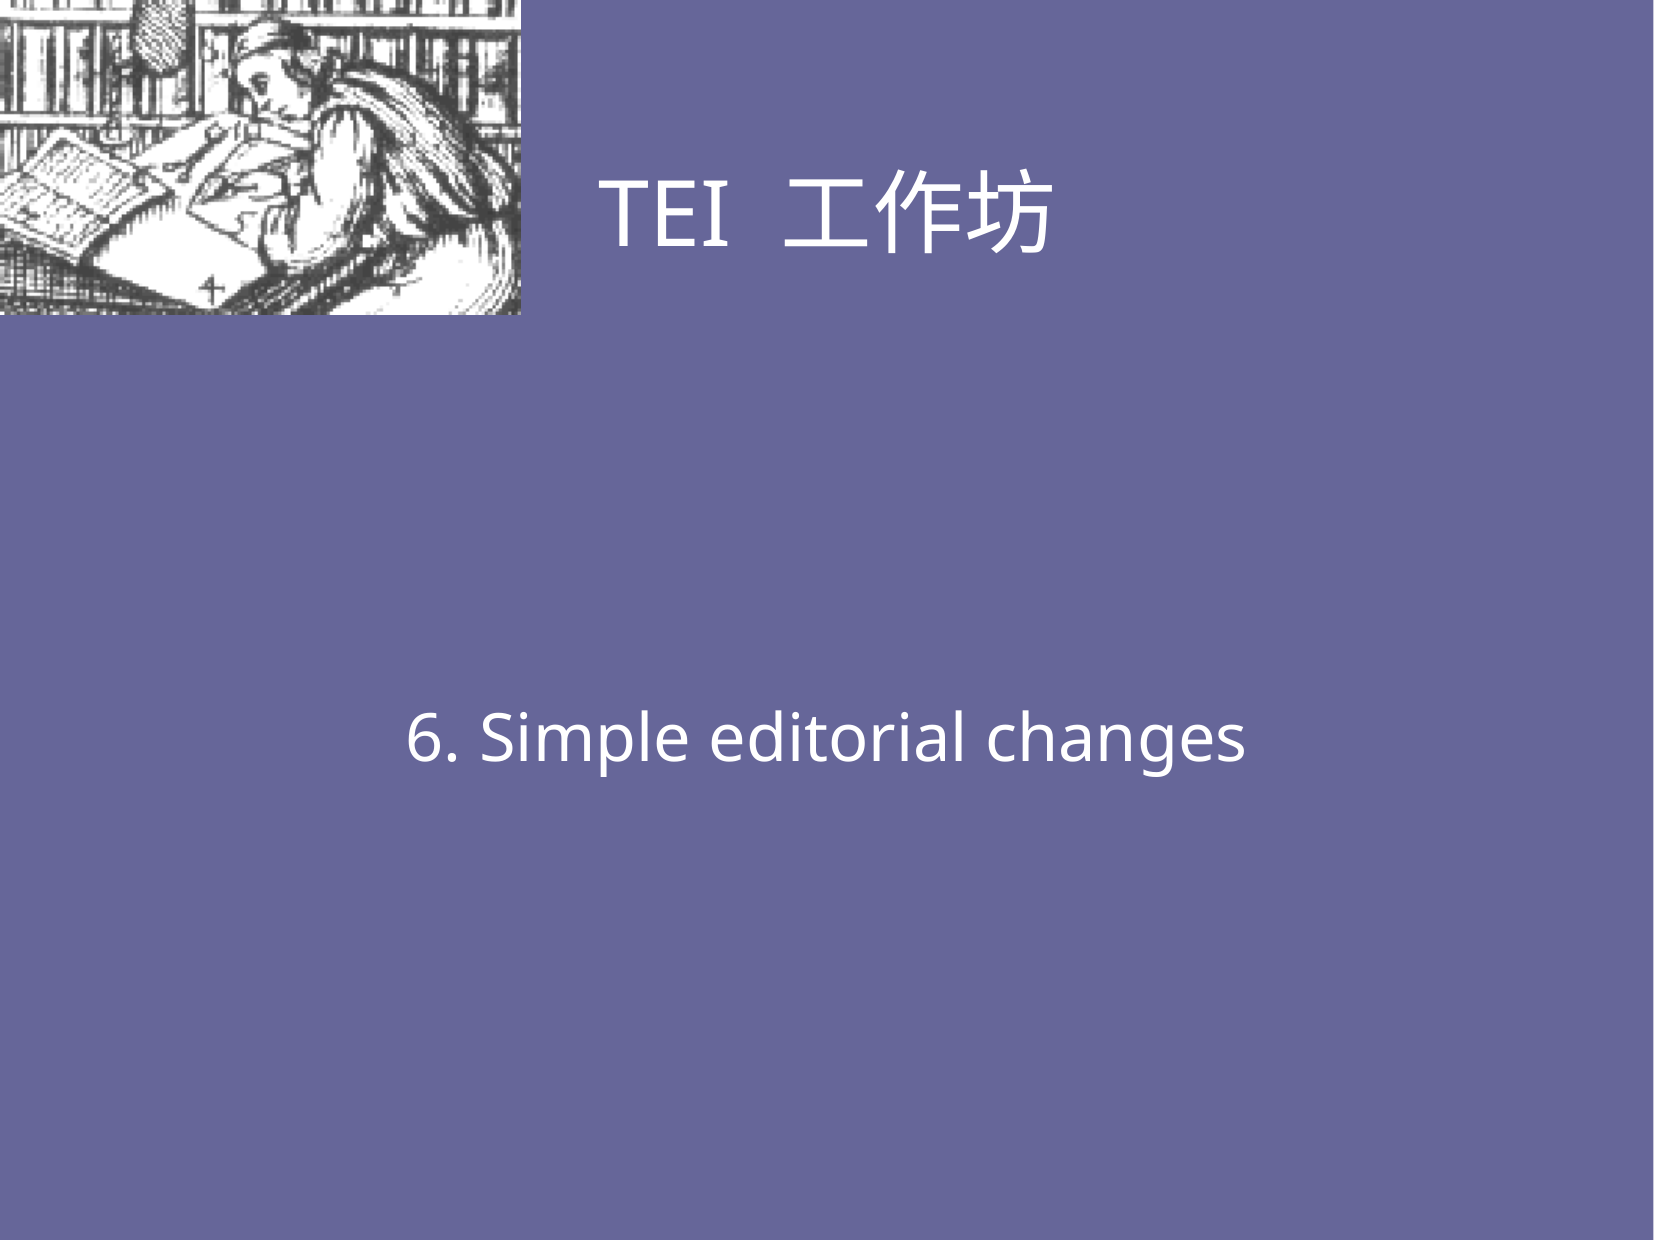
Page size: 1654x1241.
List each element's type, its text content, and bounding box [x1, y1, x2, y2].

subtitle 6. Simple editorial changes [121, 344, 1534, 1127]
picture [0, 0, 521, 315]
title TEI 工作坊 [521, 102, 1534, 310]
